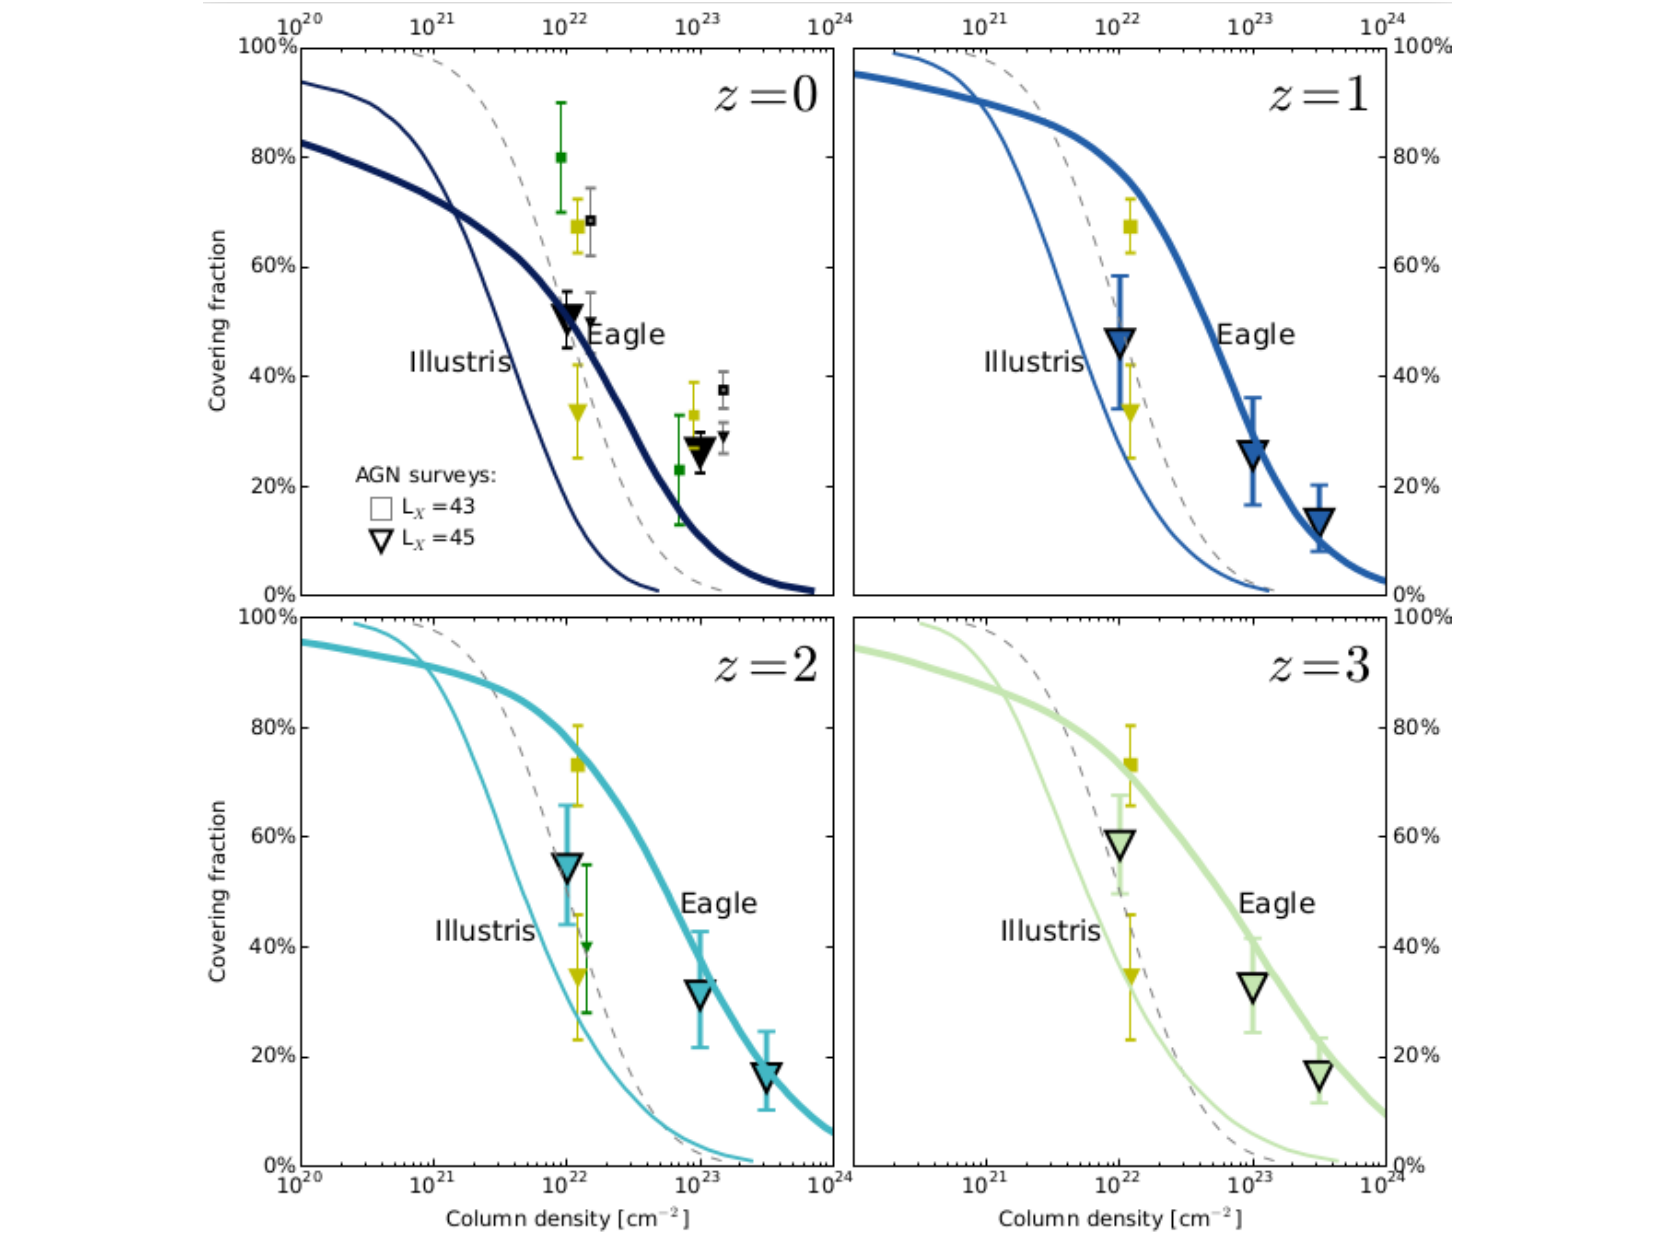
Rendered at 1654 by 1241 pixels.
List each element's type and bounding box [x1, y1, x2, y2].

picture [203, 2, 1452, 1241]
